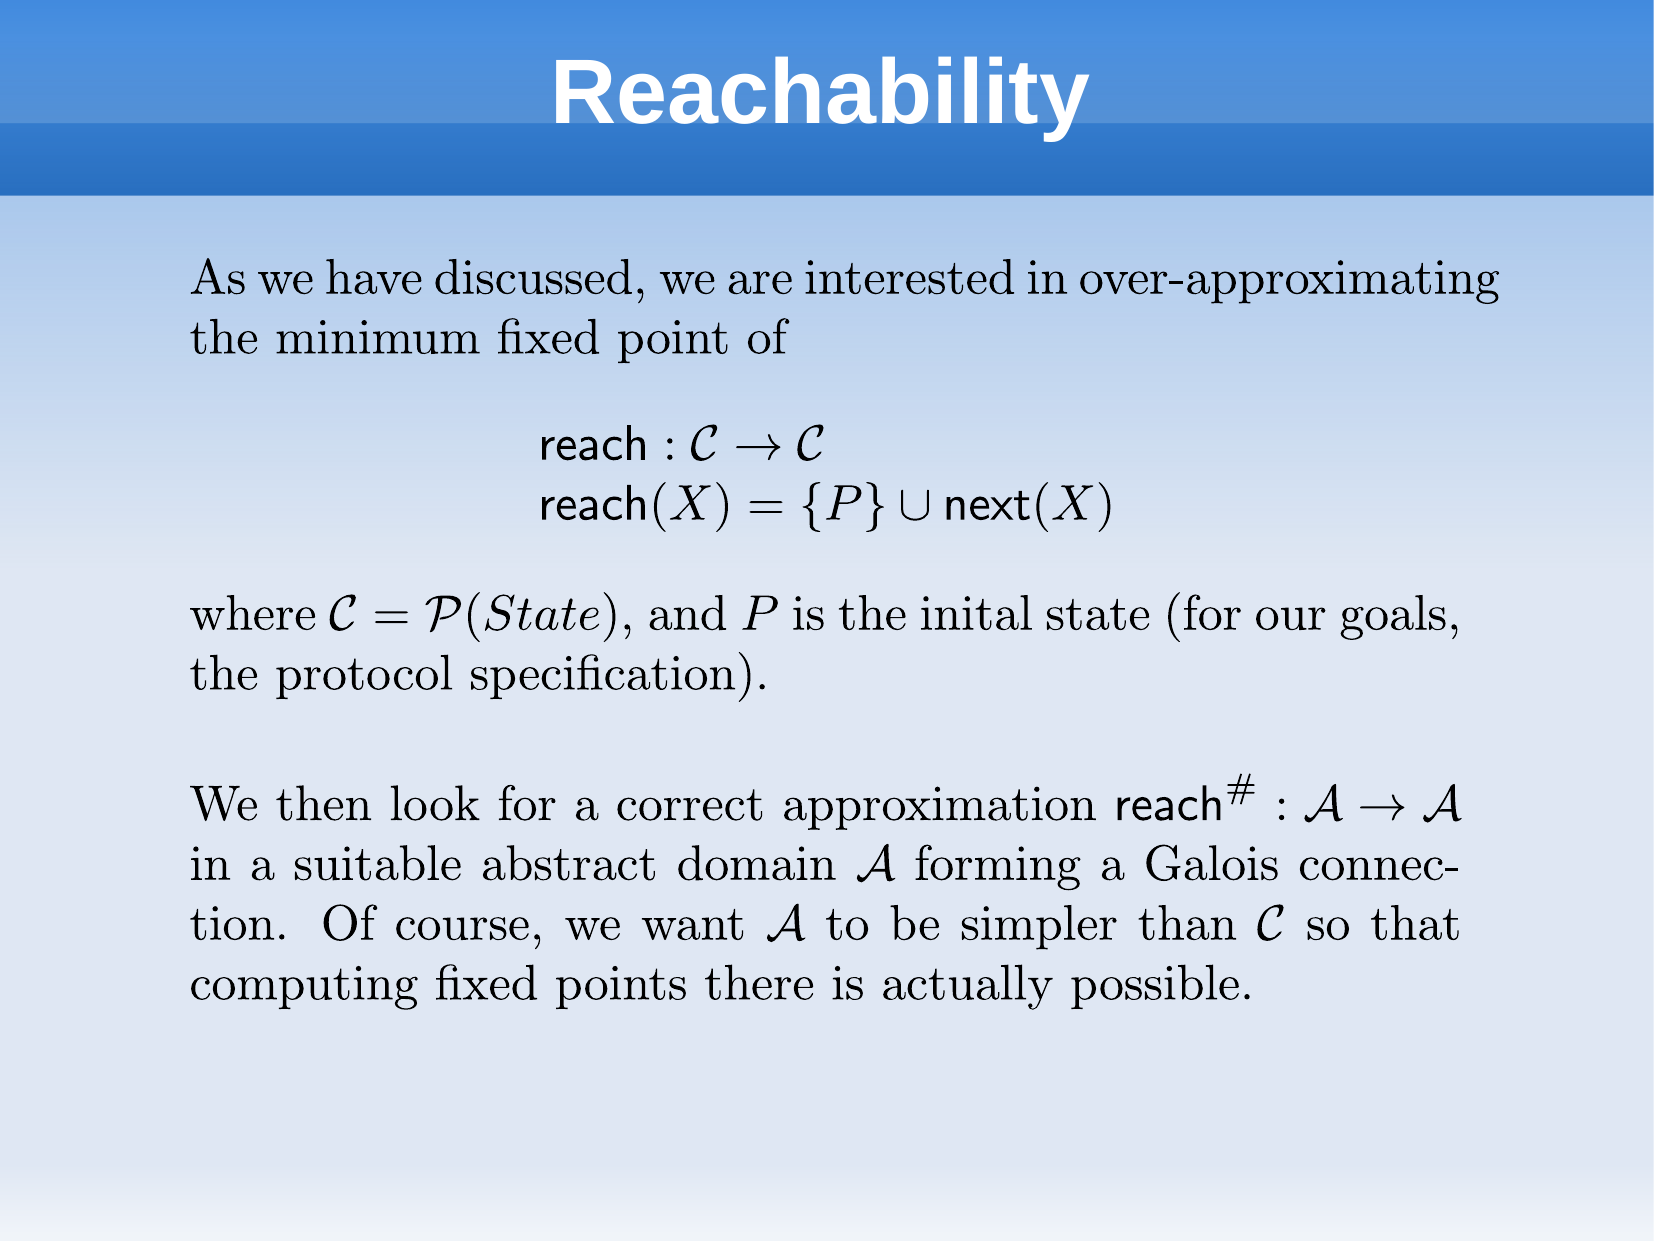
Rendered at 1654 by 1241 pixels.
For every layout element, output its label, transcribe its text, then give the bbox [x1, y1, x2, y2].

picture [0, 0, 1654, 1241]
text_box [189, 257, 1501, 1010]
title Reachability [76, 0, 1565, 196]
